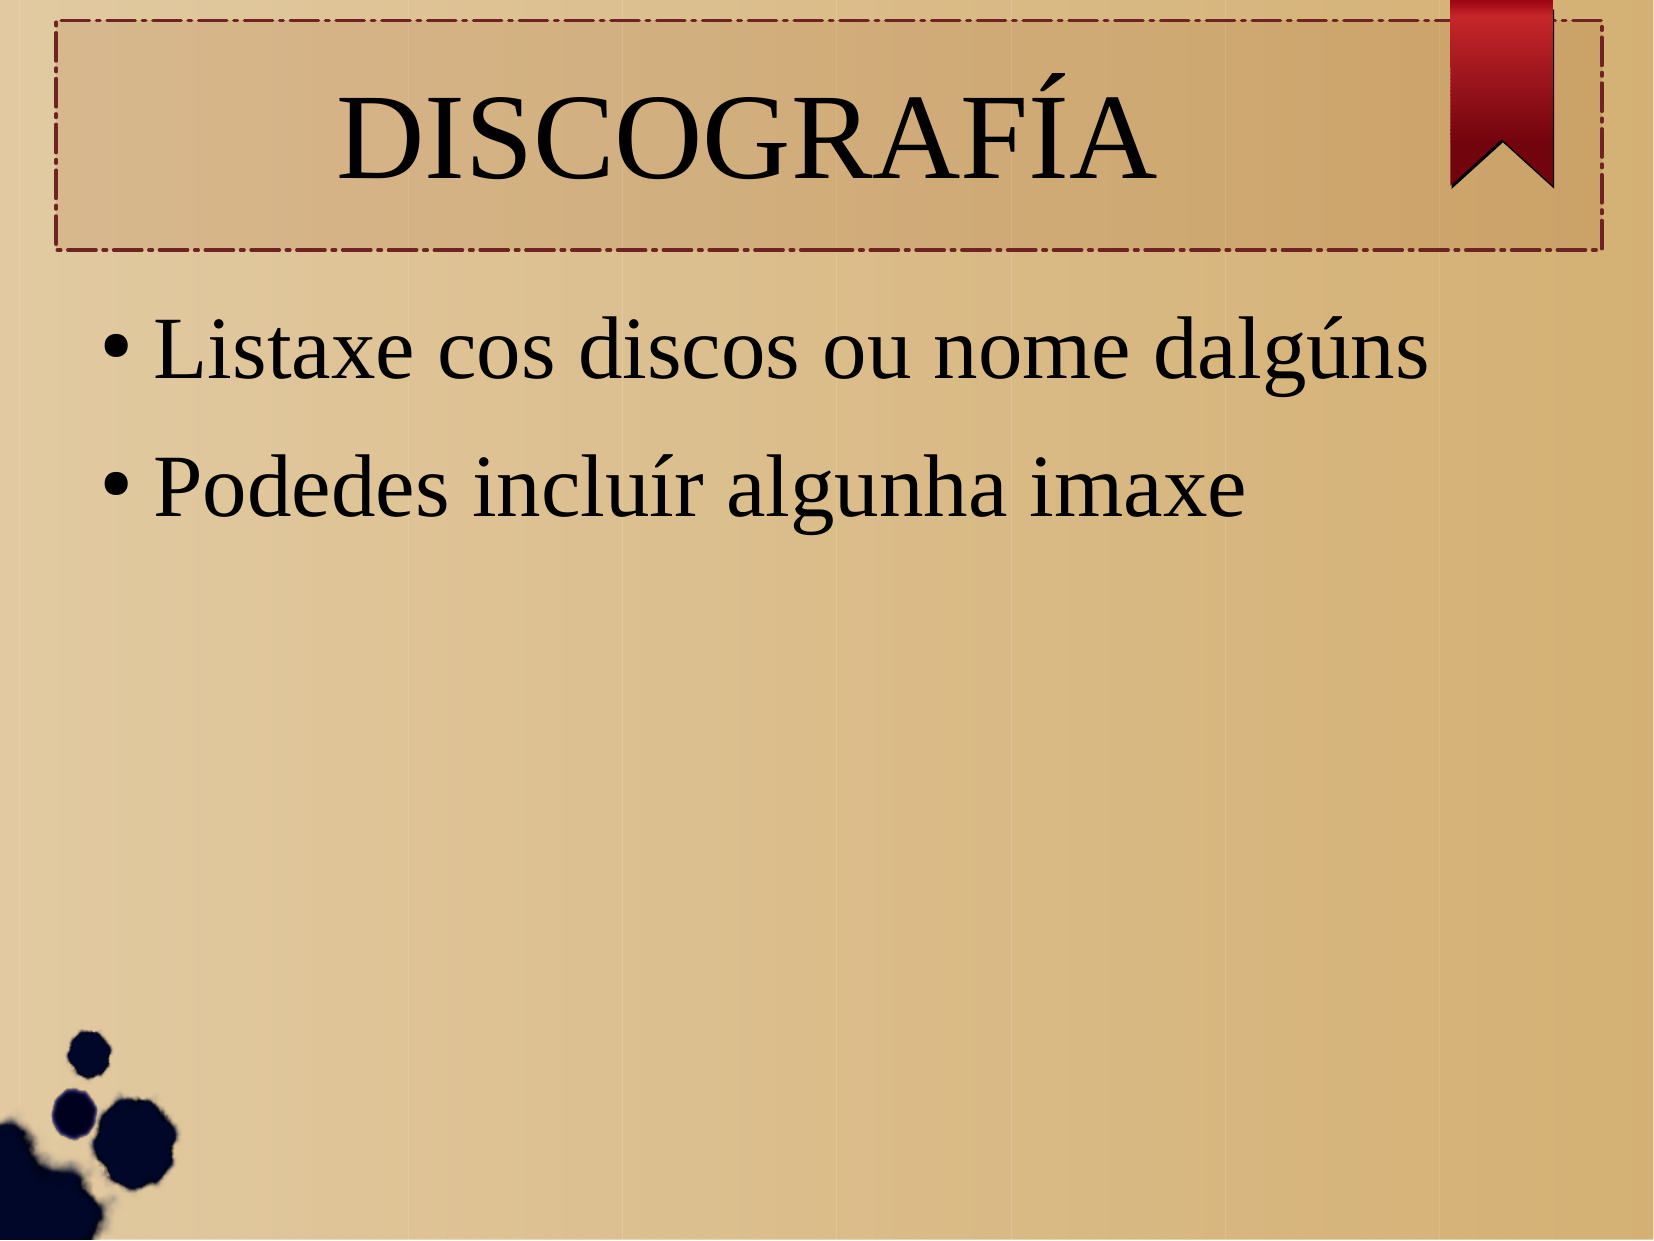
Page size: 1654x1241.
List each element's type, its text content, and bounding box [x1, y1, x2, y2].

title DISCOGRAFÍA [82, 47, 1412, 229]
list Listaxe cos discos ou nome dalgúns Podedes incluír algunha imaxe [82, 299, 1571, 1019]
